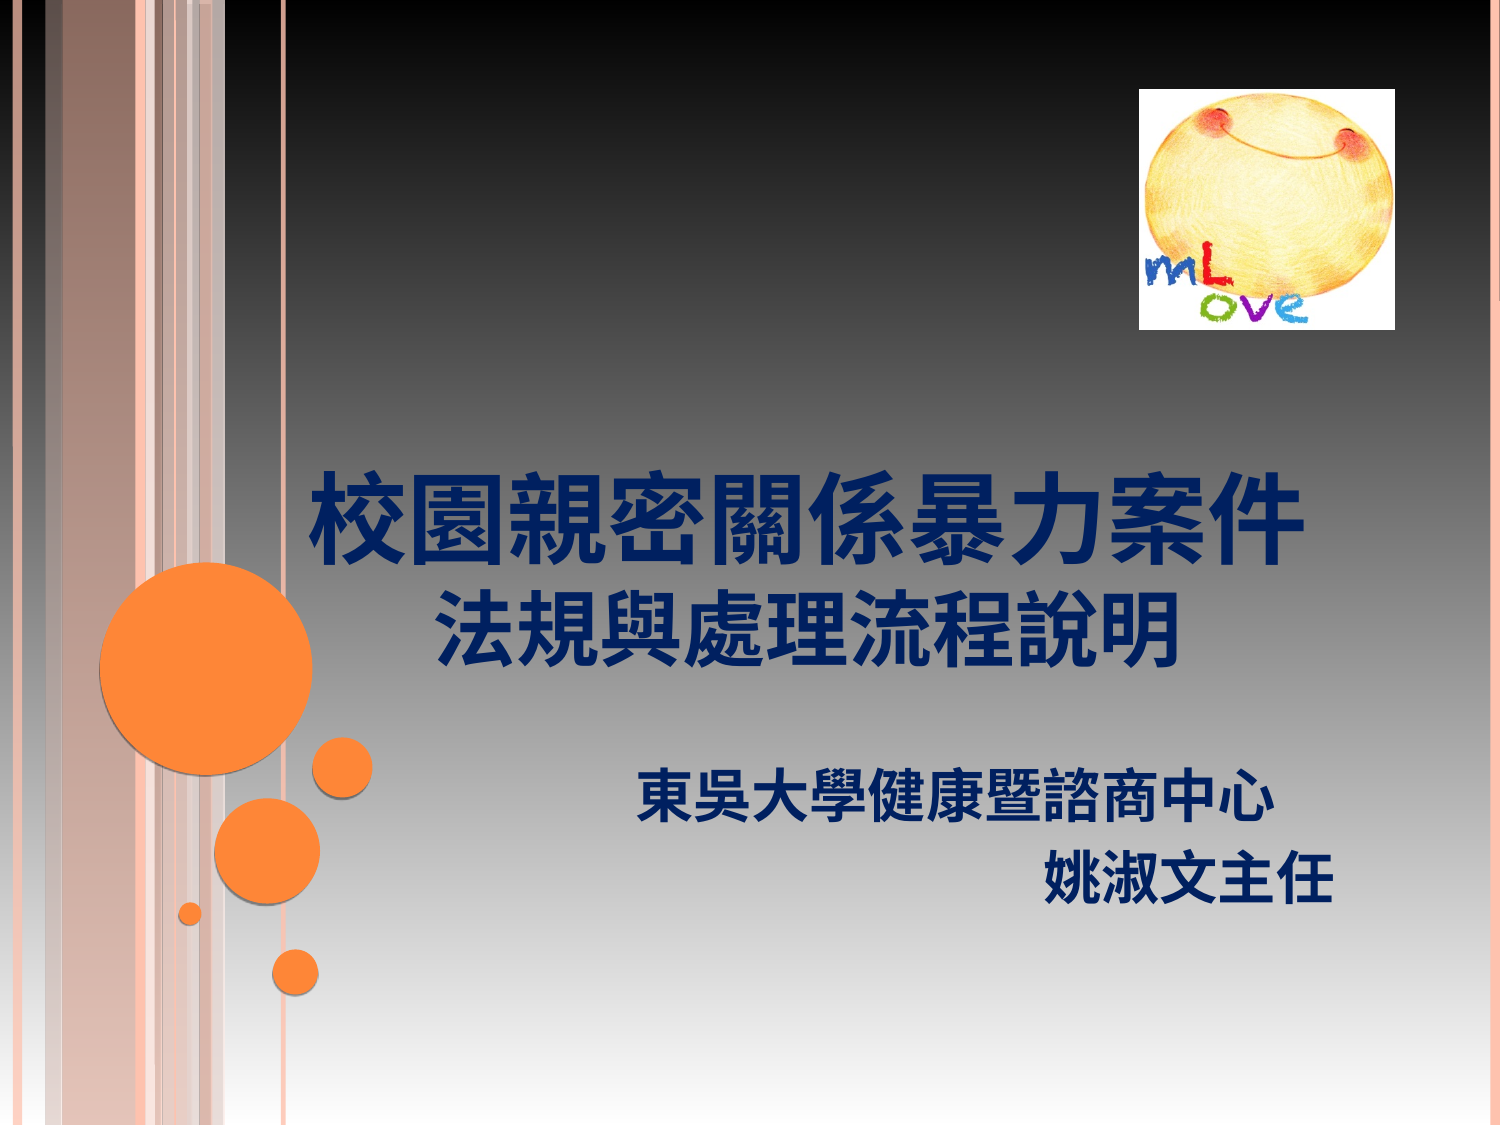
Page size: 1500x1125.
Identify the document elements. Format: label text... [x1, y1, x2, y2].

title 校園親密關係暴力案件 法規與處理流程說明 [265, 373, 1349, 685]
picture [1139, 89, 1395, 330]
subtitle 東吳大學健康暨諮商中心 姚淑文主任 [336, 751, 1349, 977]
